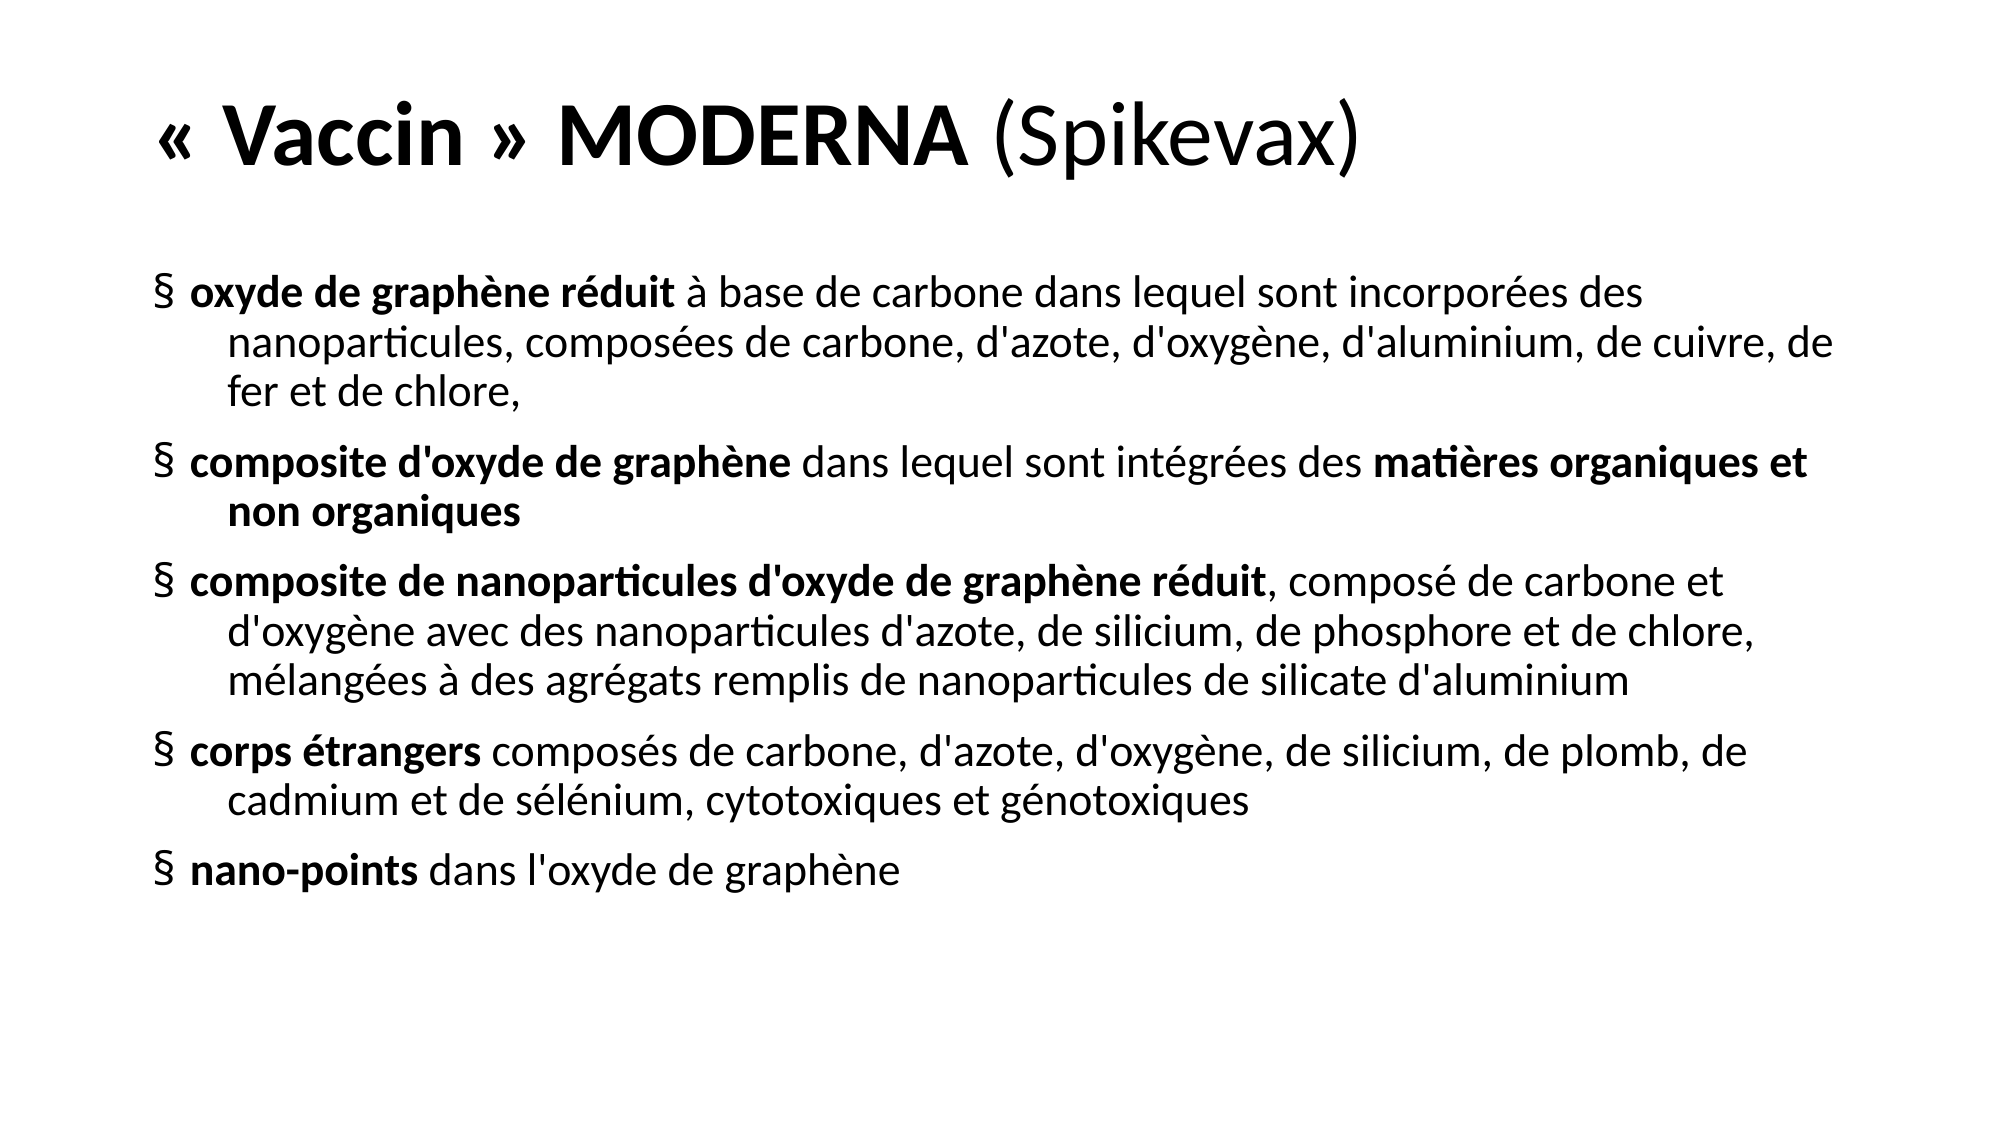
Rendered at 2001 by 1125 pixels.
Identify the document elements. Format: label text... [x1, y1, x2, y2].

title « Vaccin » MODERNA (Spikevax) [137, 27, 1863, 245]
list oxyde de graphène réduit à base de carbone dans lequel sont incorporées des nanoparticules, composées de carbone, d'azote, d'oxygène, d'aluminium, de cuivre, de fer et de chlore, composite d'oxyde de graphène dans lequel sont intégrées des matières organiques et non organiques composite de nanoparticules d'oxyde de graphène réduit, composé de carbone et d'oxygène avec des nanoparticules d'azote, de silicium, de phosphore et de chlore, mélangées à des agrégats remplis de nanoparticules de silicate d'aluminium corps étrangers composés de carbone, d'azote, d'oxygène, de silicium, de plomb, de cadmium et de sélénium, cytotoxiques et génotoxiques nano-points dans l'oxyde de graphène [137, 260, 1863, 975]
